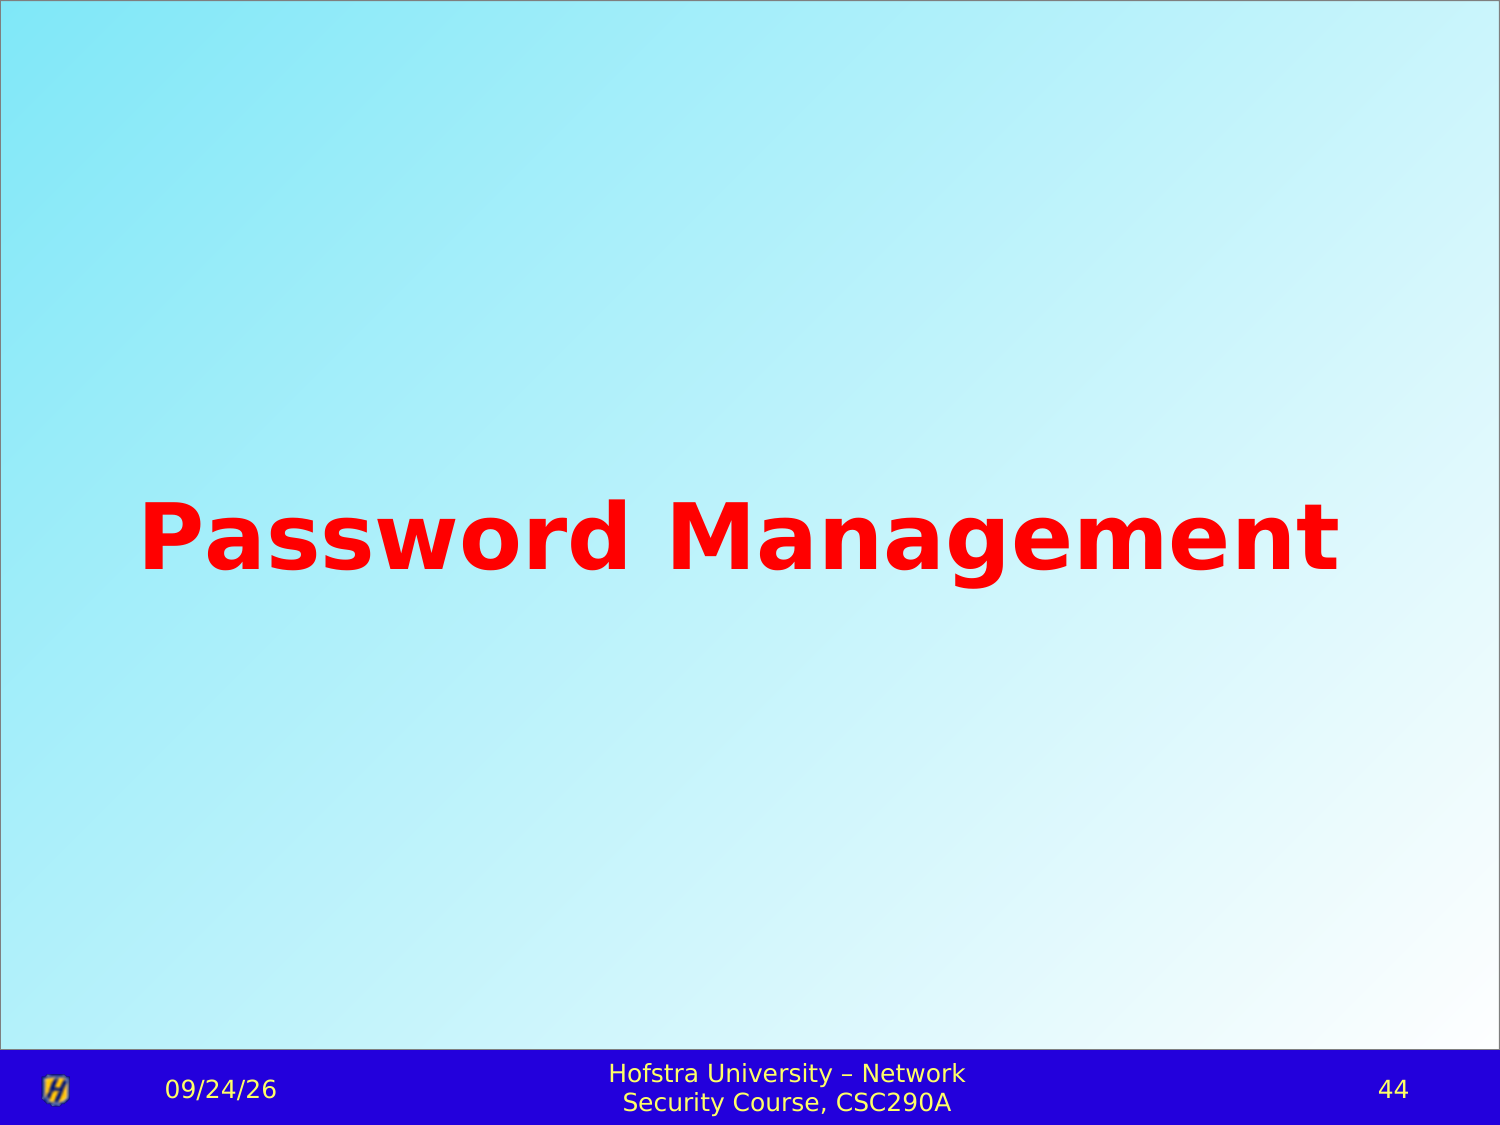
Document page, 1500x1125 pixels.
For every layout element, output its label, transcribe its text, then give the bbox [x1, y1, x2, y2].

picture [37, 1072, 76, 1110]
title Password Management [99, 472, 1379, 599]
